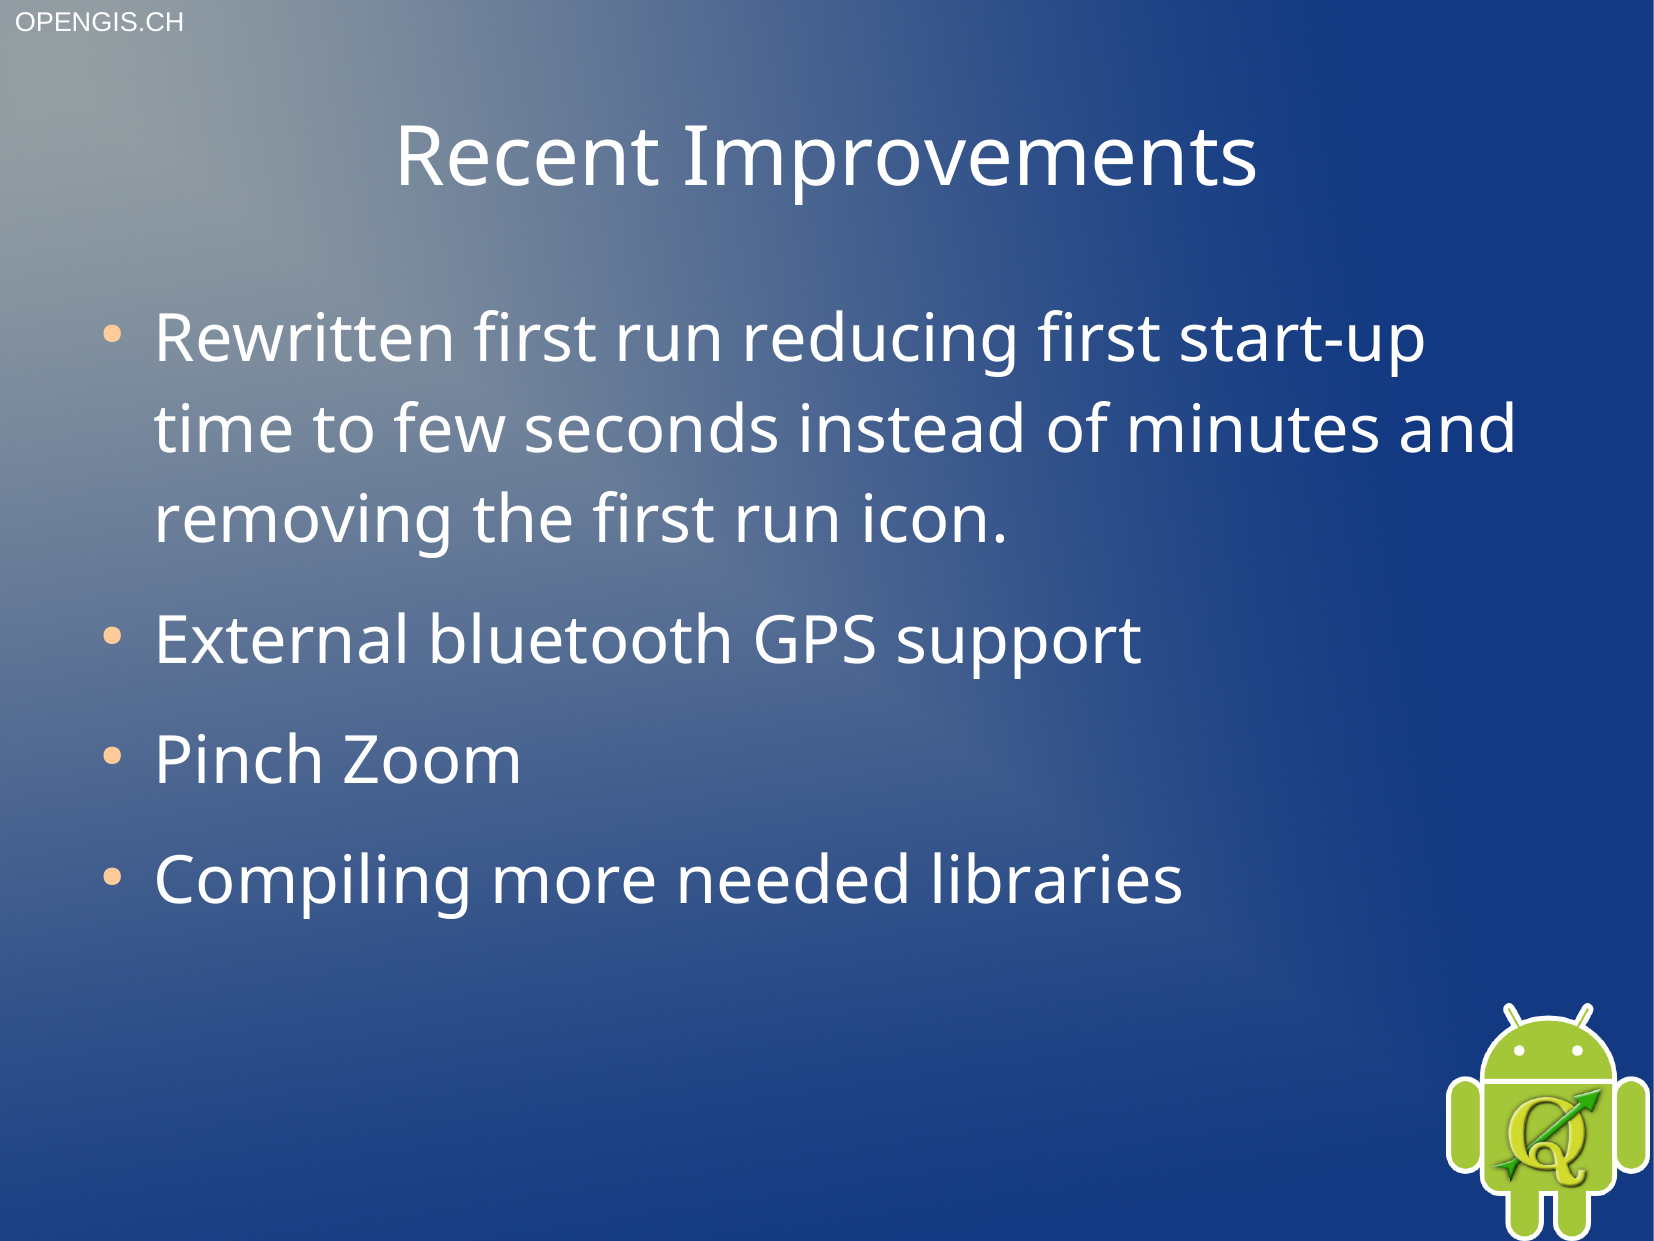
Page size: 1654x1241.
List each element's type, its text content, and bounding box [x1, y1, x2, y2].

list Rewritten first run reducing first start-up time to few seconds instead of minutes and removing the first run icon. External bluetooth GPS support Pinch Zoom Compiling more needed libraries [82, 290, 1571, 1109]
title Recent Improvements [82, 49, 1571, 257]
picture [0, 0, 1654, 1241]
